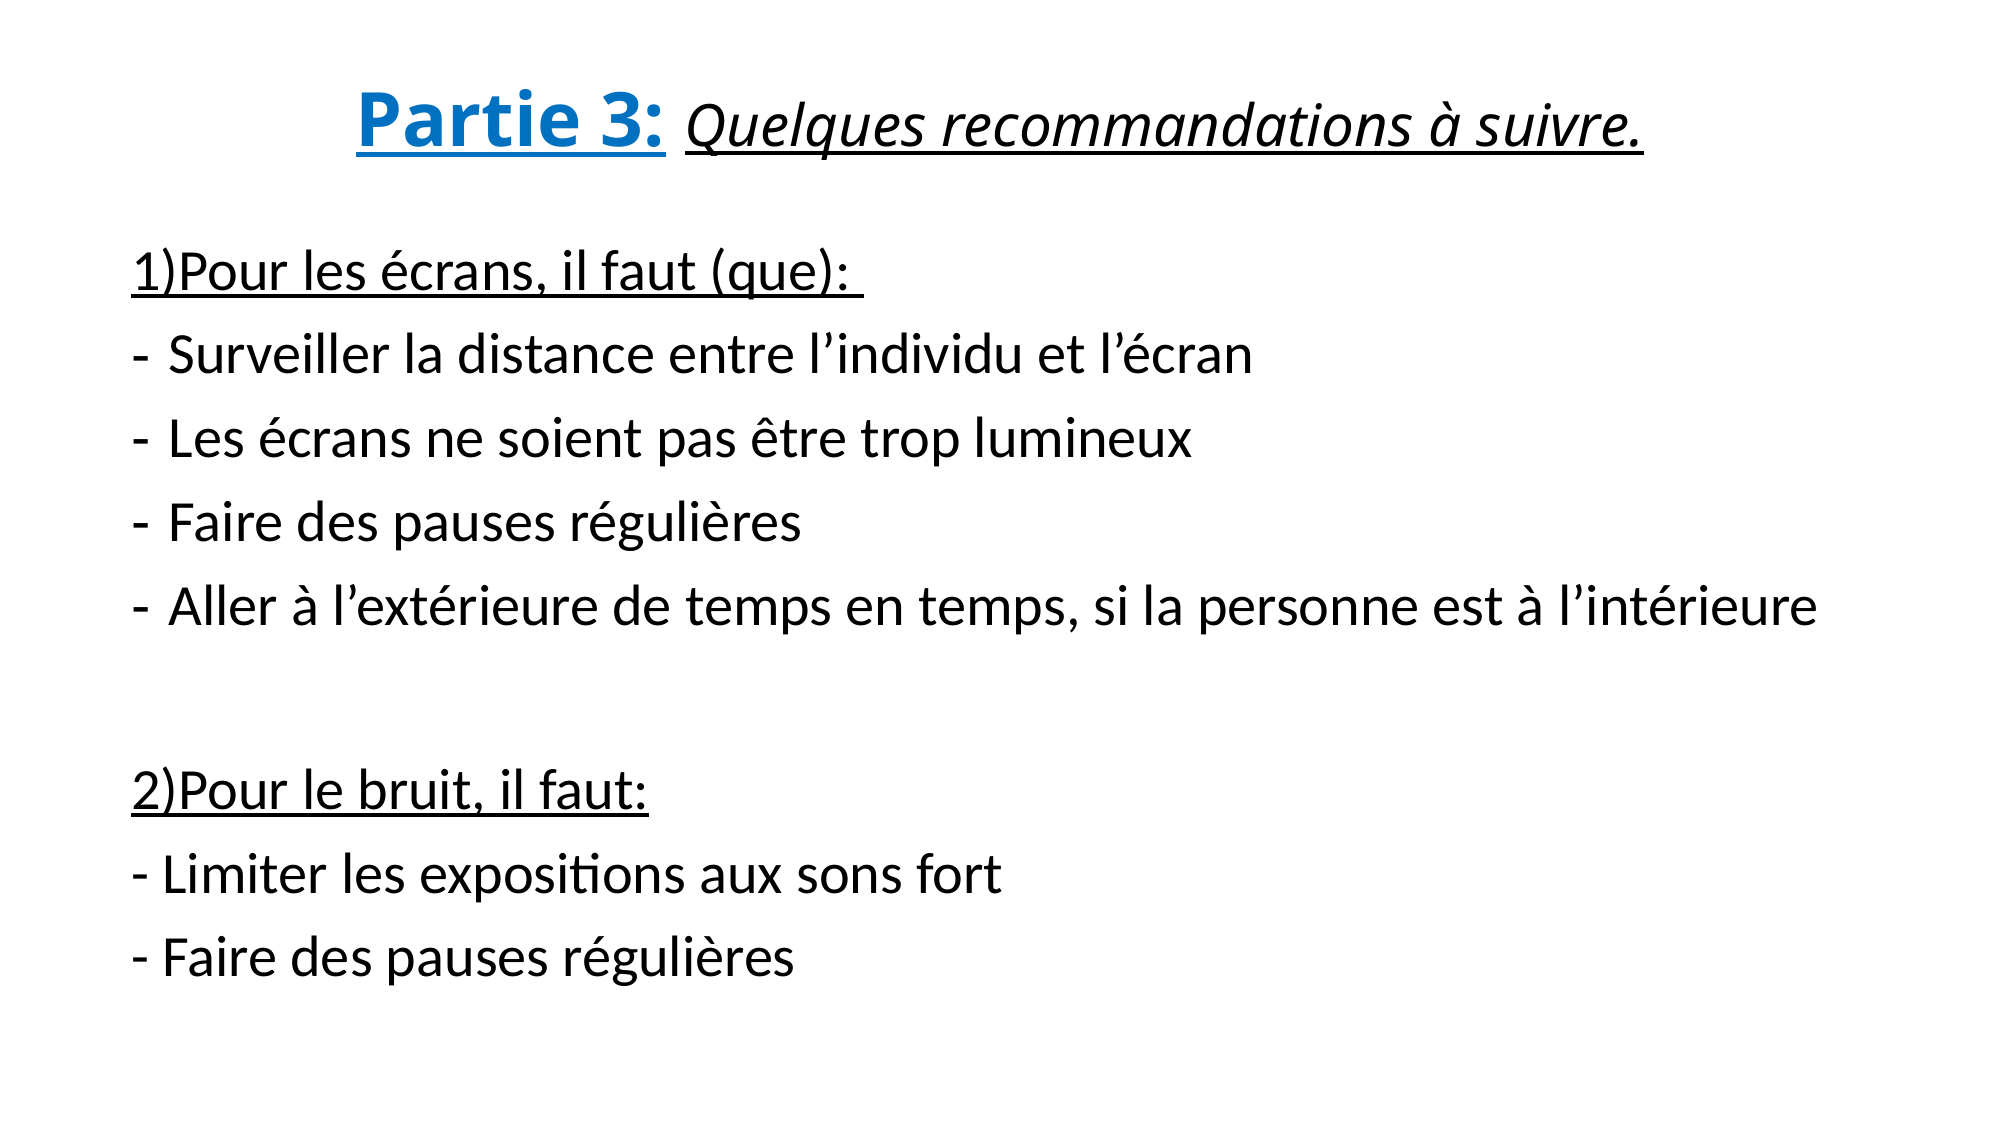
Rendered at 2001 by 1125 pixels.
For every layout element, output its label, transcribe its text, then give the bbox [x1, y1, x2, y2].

title Partie 3: Quelques recommandations à suivre. [137, 13, 1863, 231]
list 1)Pour les écrans, il faut (que): Surveiller la distance entre l’individu et l’écran Les écrans ne soient pas être trop lumineux Faire des pauses régulières Aller à l’extérieure de temps en temps, si la personne est à l’intérieure 2)Pour le bruit, il faut: - Limiter les expositions aux sons fort - Faire des pauses régulières [116, 232, 1863, 1097]
